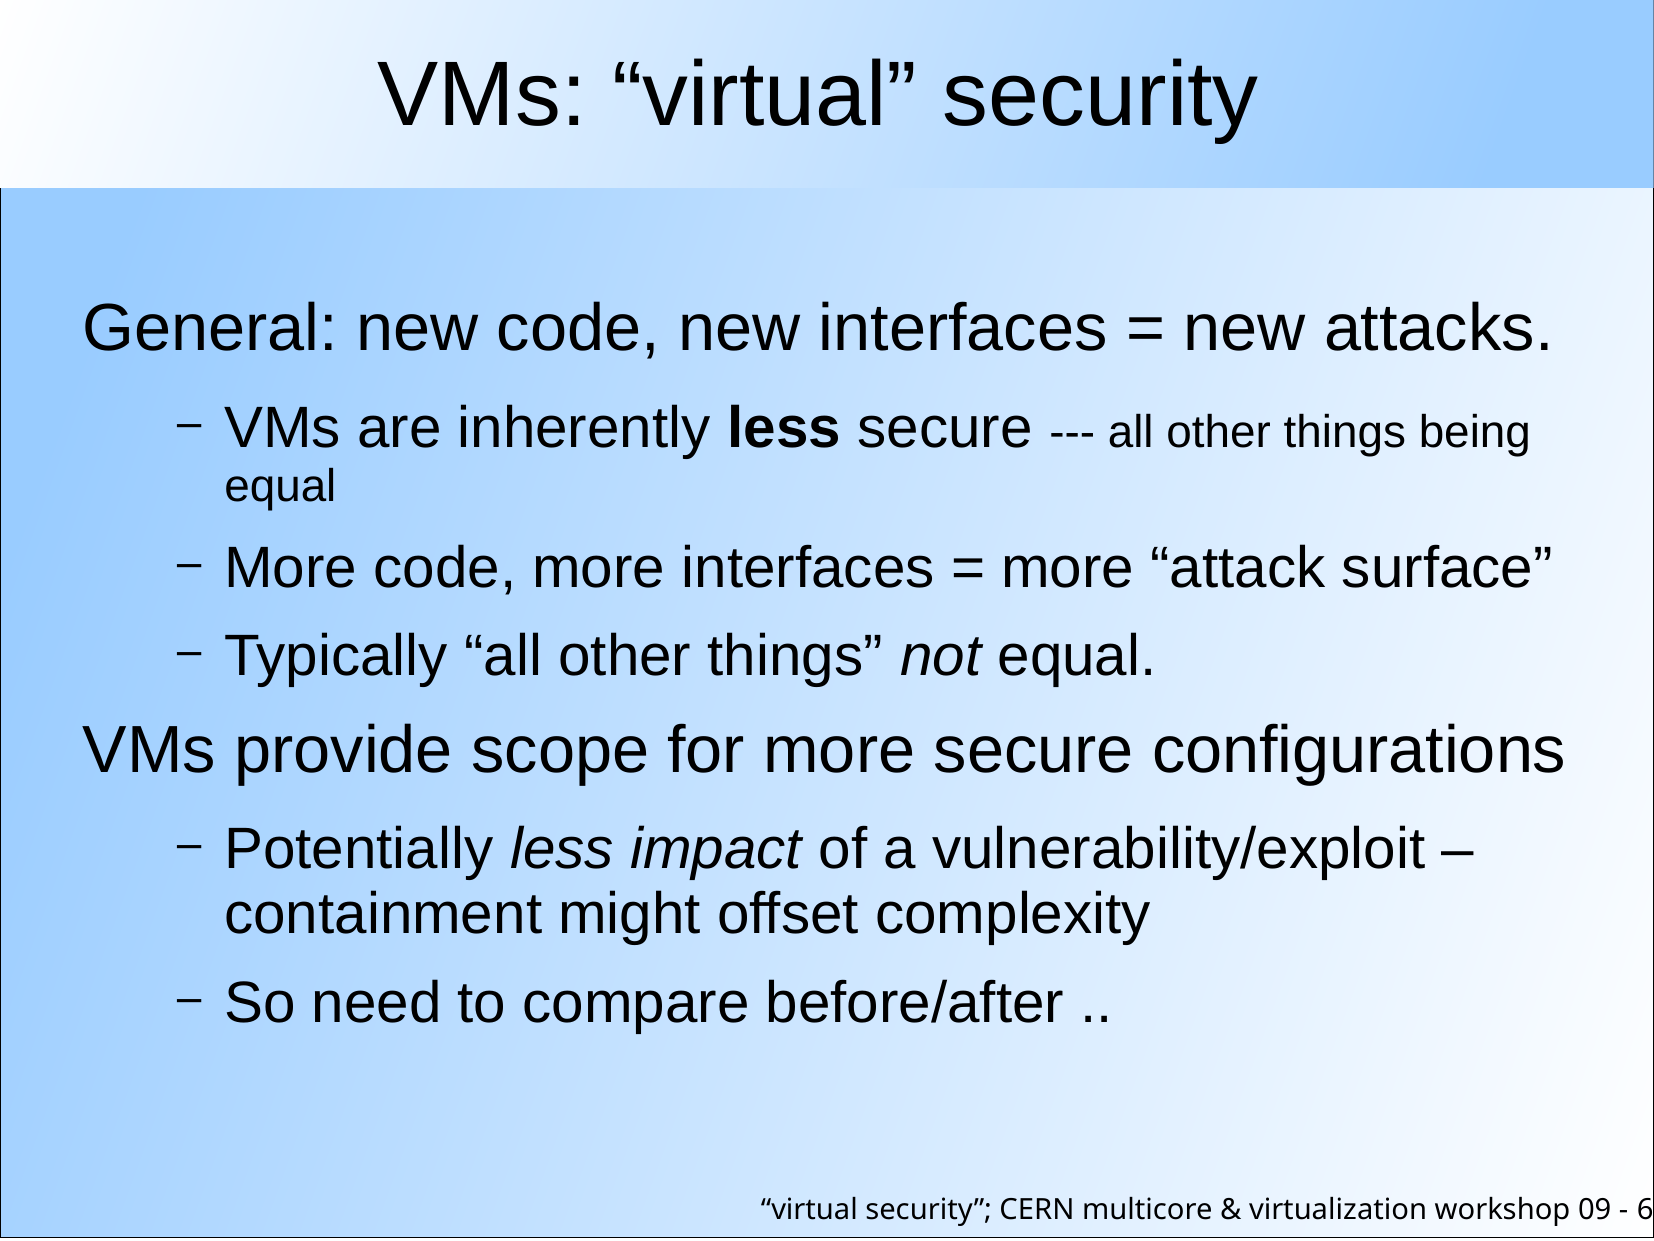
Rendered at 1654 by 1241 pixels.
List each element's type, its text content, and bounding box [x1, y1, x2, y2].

list General: new code, new interfaces = new attacks. VMs are inherently less secure --- all other things being equal More code, more interfaces = more “attack surface” Typically “all other things” not equal. VMs provide scope for more secure configurations Potentially less impact of a vulnerability/exploit – containment might offset complexity So need to compare before/after .. [82, 290, 1571, 1110]
title VMs: “virtual” security [75, 0, 1564, 188]
